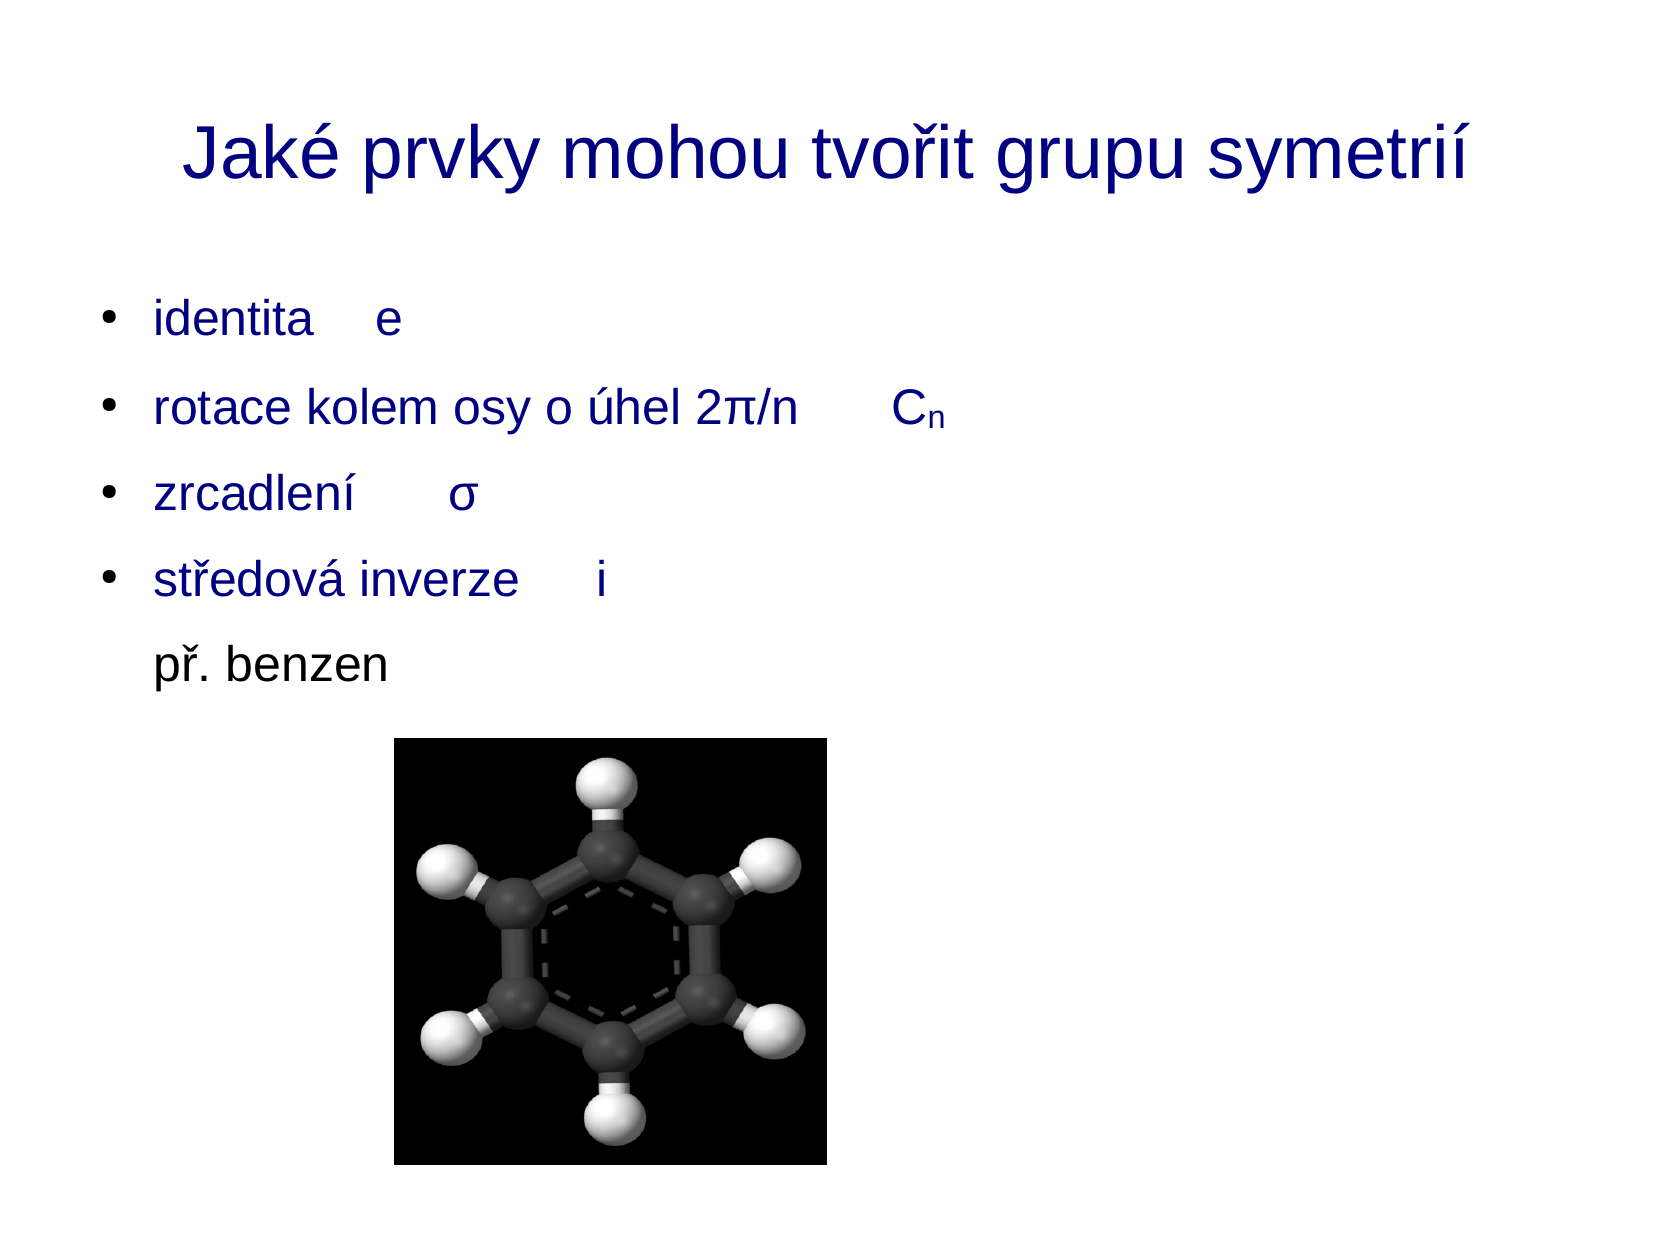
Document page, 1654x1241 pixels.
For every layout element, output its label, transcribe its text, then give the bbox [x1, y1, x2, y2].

list identita e rotace kolem osy o úhel 2π/n Cn zrcadlení σ středová inverze i př. benzen [82, 290, 1571, 1094]
picture [394, 738, 827, 1165]
title Jaké prvky mohou tvořit grupu symetrií [82, 56, 1571, 250]
